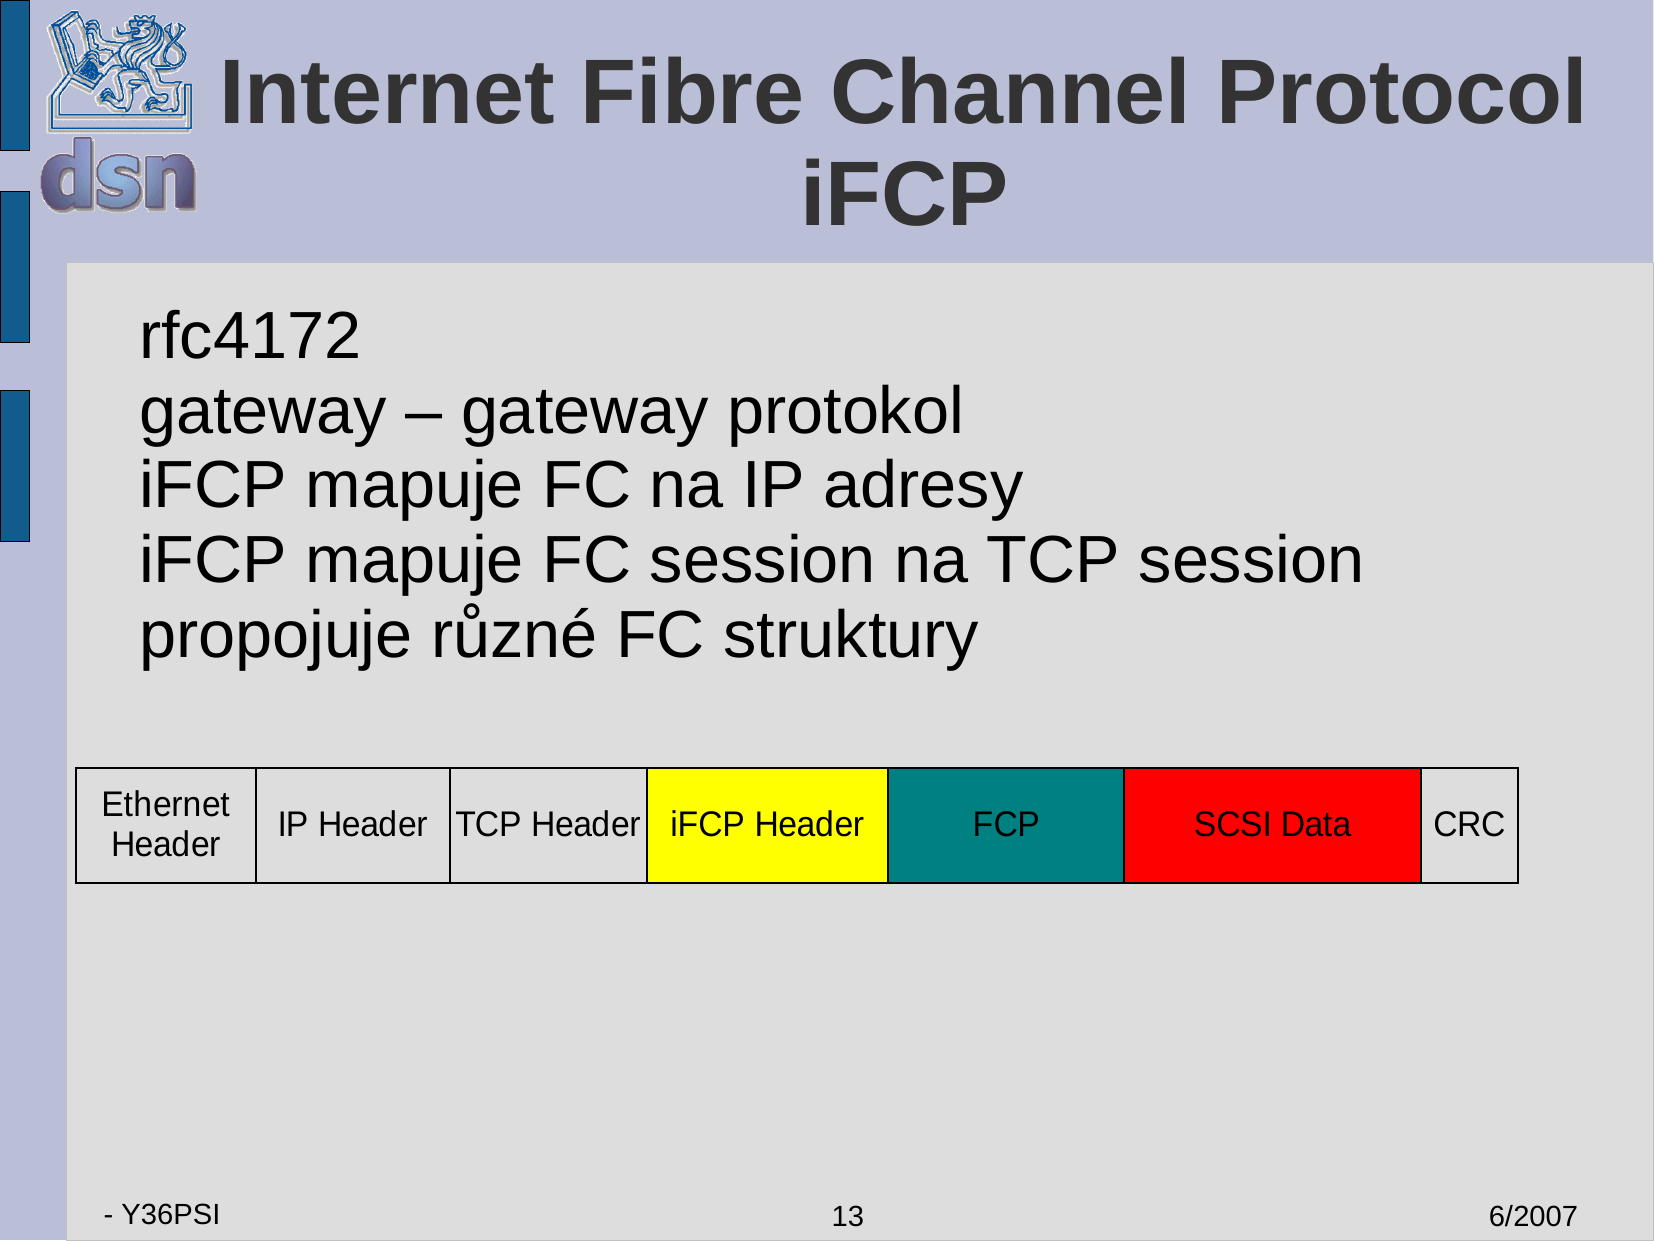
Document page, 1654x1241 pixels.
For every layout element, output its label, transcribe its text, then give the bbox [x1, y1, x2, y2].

list rfc4172 gateway – gateway protokol iFCP mapuje FC na IP adresy iFCP mapuje FC session na TCP session propojuje různé FC struktury [121, 297, 1534, 672]
title Internet Fibre Channel Protocol iFCP [210, 39, 1600, 247]
chart [74, 765, 1640, 935]
picture [10, 10, 223, 230]
